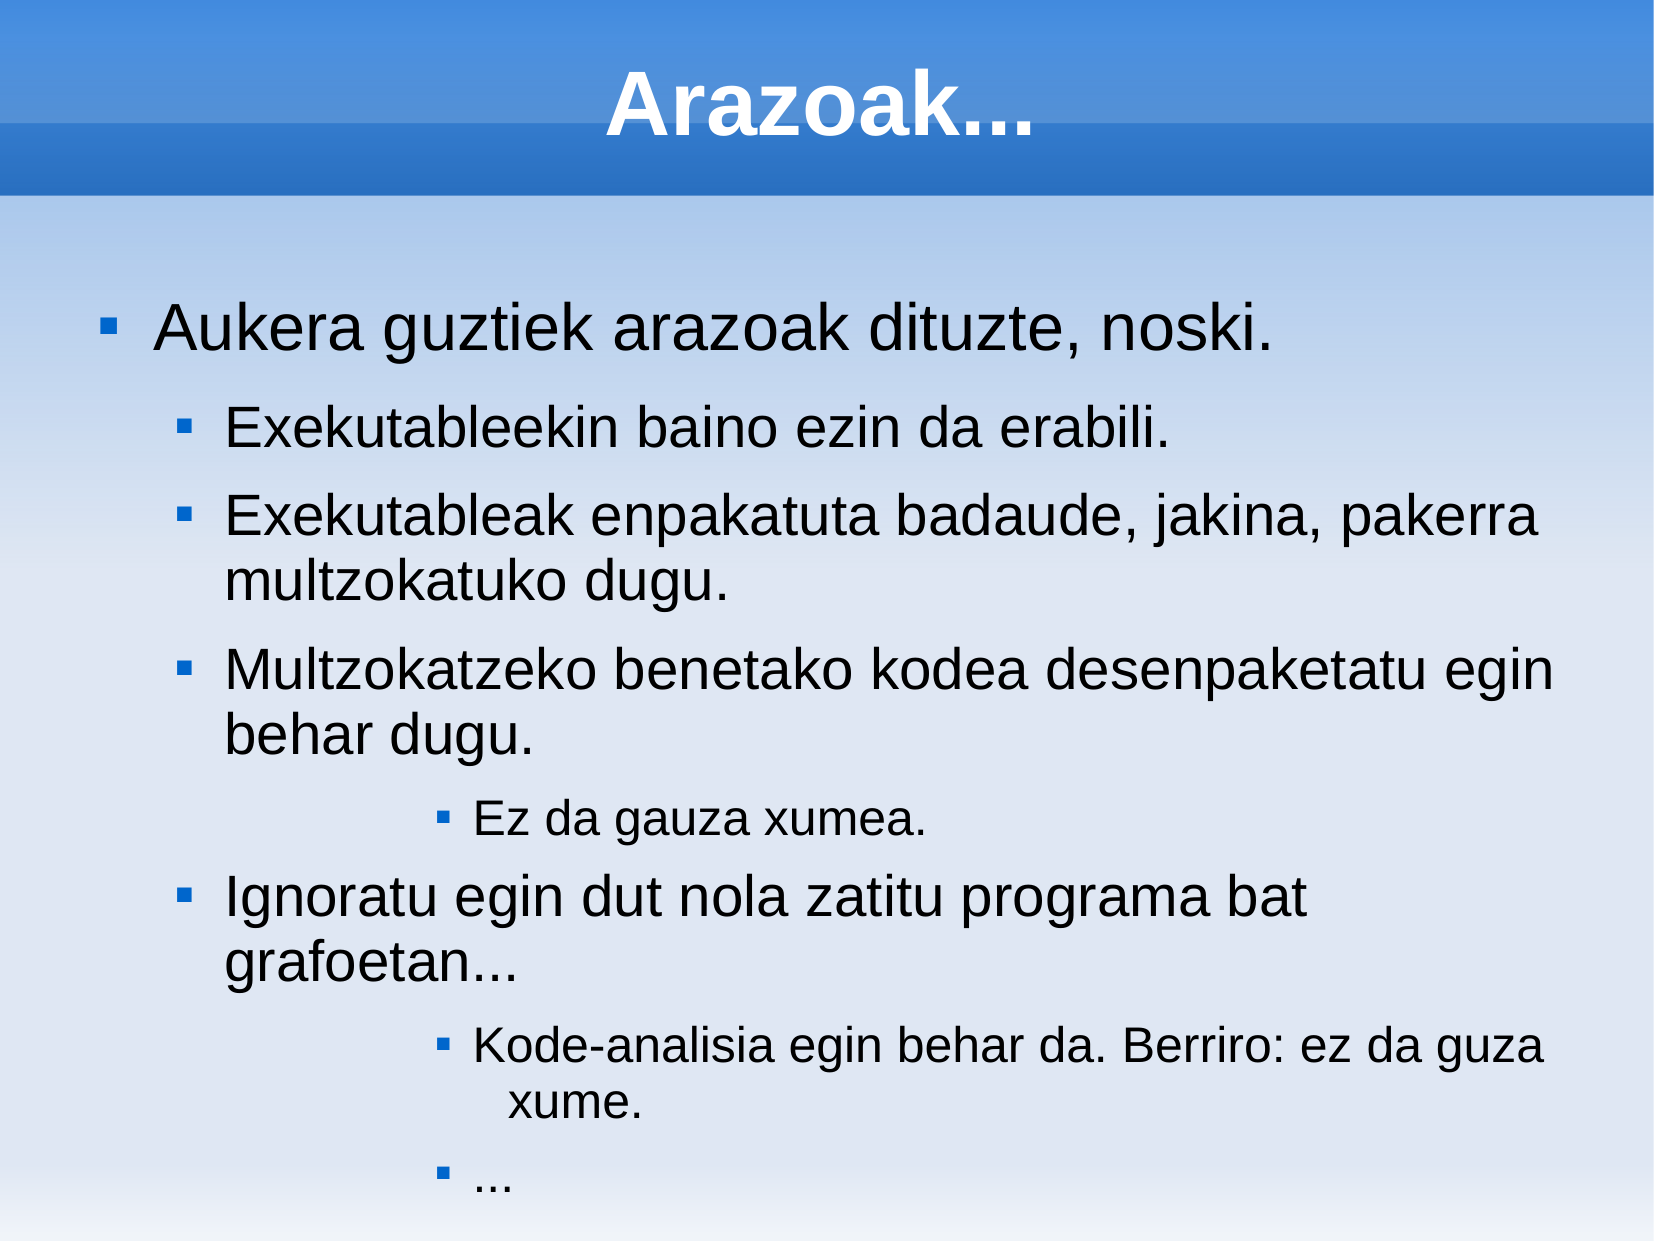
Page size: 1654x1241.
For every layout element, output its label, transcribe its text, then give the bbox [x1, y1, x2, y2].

list Aukera guztiek arazoak dituzte, noski. Exekutableekin baino ezin da erabili. Exekutableak enpakatuta badaude, jakina, pakerra multzokatuko dugu. Multzokatzeko benetako kodea desenpaketatu egin behar dugu. Ez da gauza xumea. Ignoratu egin dut nola zatitu programa bat grafoetan... Kode-analisia egin behar da. Berriro: ez da guza xume. ... [82, 290, 1571, 1203]
picture [0, 0, 1654, 1241]
title Arazoak... [76, 0, 1565, 208]
